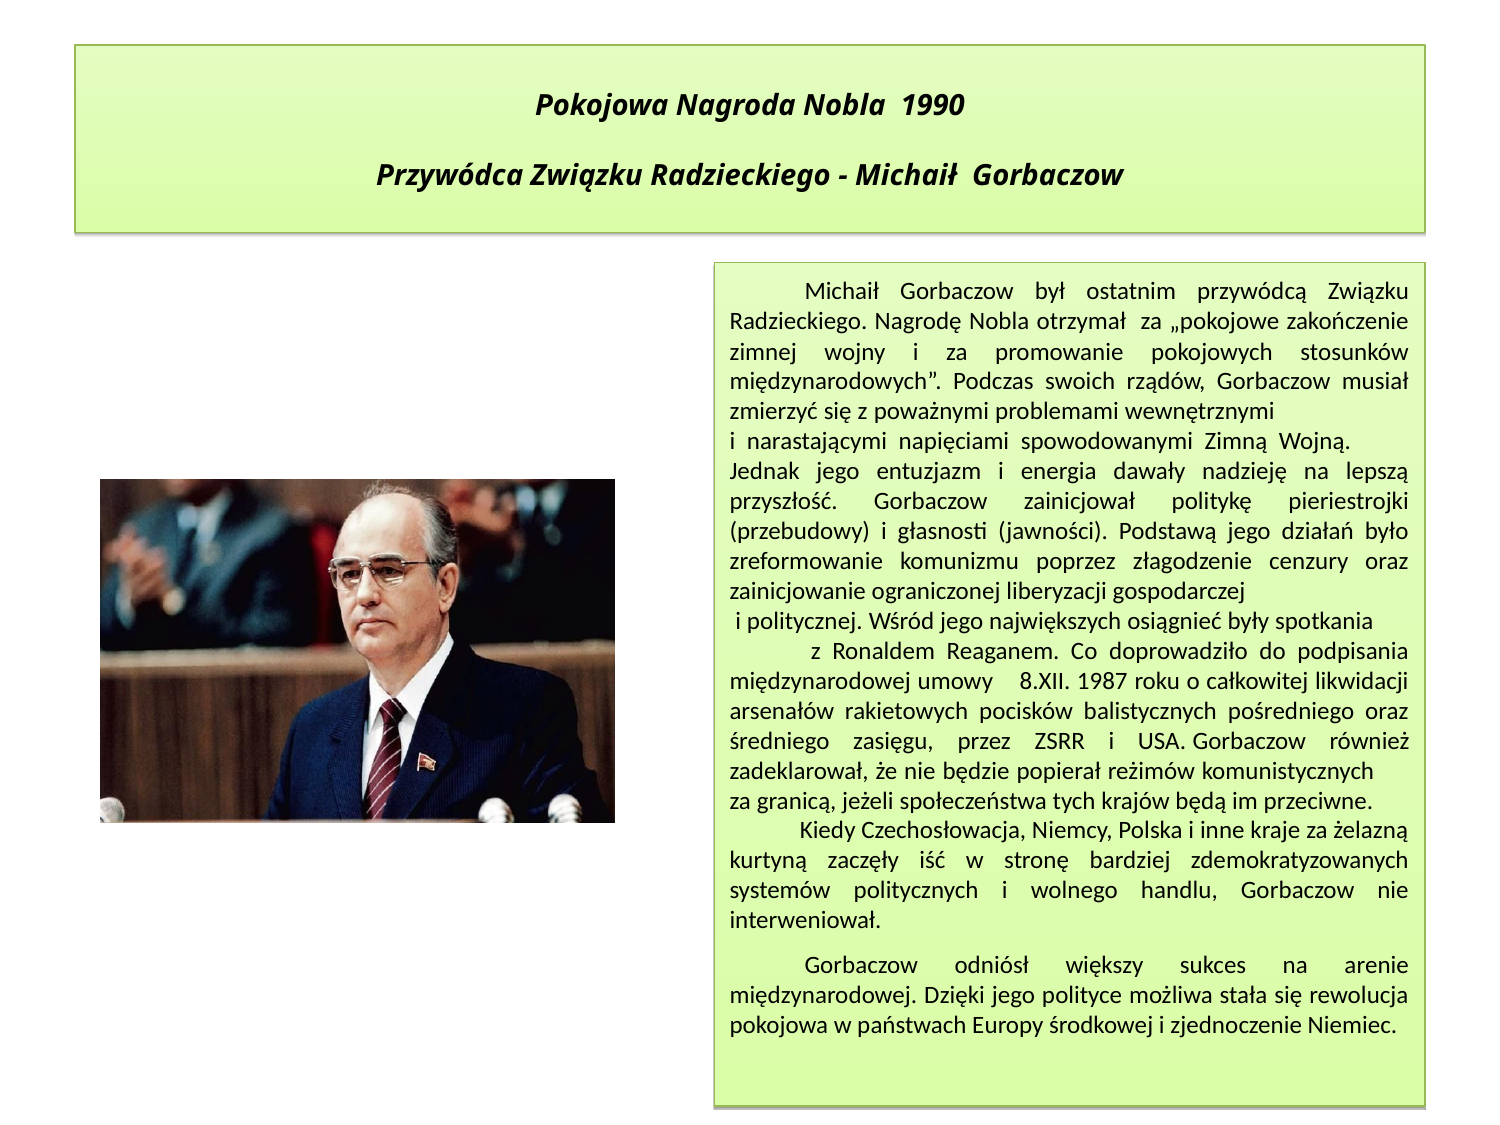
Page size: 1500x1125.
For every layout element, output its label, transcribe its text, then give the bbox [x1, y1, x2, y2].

list Michaił Gorbaczow był ostatnim przywódcą Związku Radzieckiego. Nagrodę Nobla otrzymał za „pokojowe zakończenie zimnej wojny i za promowanie pokojowych stosunków międzynarodowych”. Podczas swoich rządów, Gorbaczow musiał zmierzyć się z poważnymi problemami wewnętrznymi i narastającymi napięciami spowodowanymi Zimną Wojną. Jednak jego entuzjazm i energia dawały nadzieję na lepszą przyszłość. Gorbaczow zainicjował politykę pieriestrojki (przebudowy) i głasnosti (jawności). Podstawą jego działań było zreformowanie komunizmu poprzez złagodzenie cenzury oraz zainicjowanie ograniczonej liberyzacji gospodarczej i politycznej. Wśród jego największych osiągnieć były spotkania z Ronaldem Reaganem. Co doprowadziło do podpisania międzynarodowej umowy 8.XII. 1987 roku o całkowitej likwidacji arsenałów rakietowych pocisków balistycznych pośredniego oraz średniego zasięgu, przez ZSRR i USA. Gorbaczow również zadeklarował, że nie będzie popierał reżimów komunistycznych za granicą, jeżeli społeczeństwa tych krajów będą im przeciwne. Kiedy Czechosłowacja, Niemcy, Polska i inne kraje za żelazną kurtyną zaczęły iść w stronę bardziej zdemokratyzowanych systemów politycznych i wolnego handlu, Gorbaczow nie interweniował. Gorbaczow odniósł większy sukces na arenie międzynarodowej. Dzięki jego polityce możliwa stała się rewolucja pokojowa w państwach Europy środkowej i zjednoczenie Niemiec. [714, 262, 1426, 1106]
picture [100, 479, 615, 823]
title Pokojowa Nagroda Nobla 1990 Przywódca Związku Radzieckiego - Michaił Gorbaczow [75, 45, 1426, 233]
